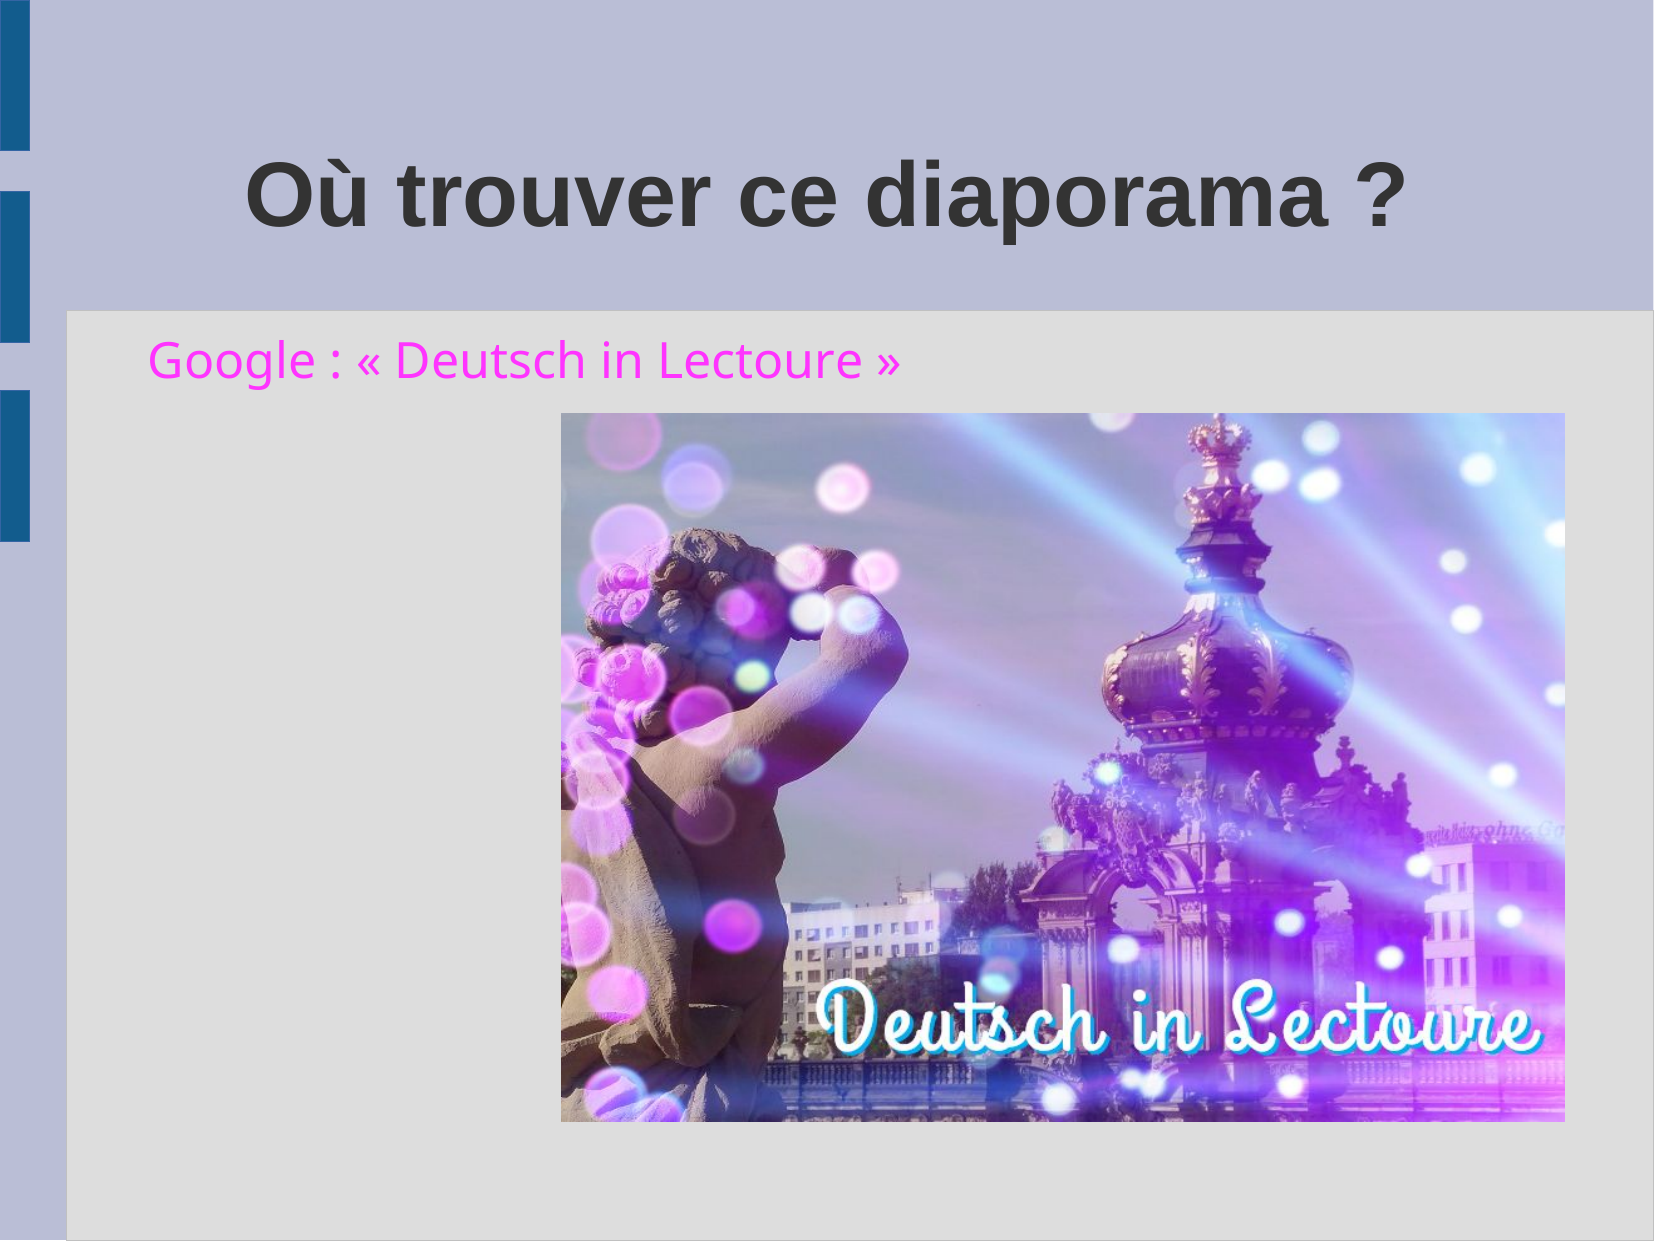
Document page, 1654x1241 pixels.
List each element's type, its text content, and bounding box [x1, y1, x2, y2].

picture [561, 413, 1565, 1123]
text_box Google : « Deutsch in Lectoure » [147, 324, 1034, 392]
title Où trouver ce diaporama ? [121, 91, 1534, 299]
